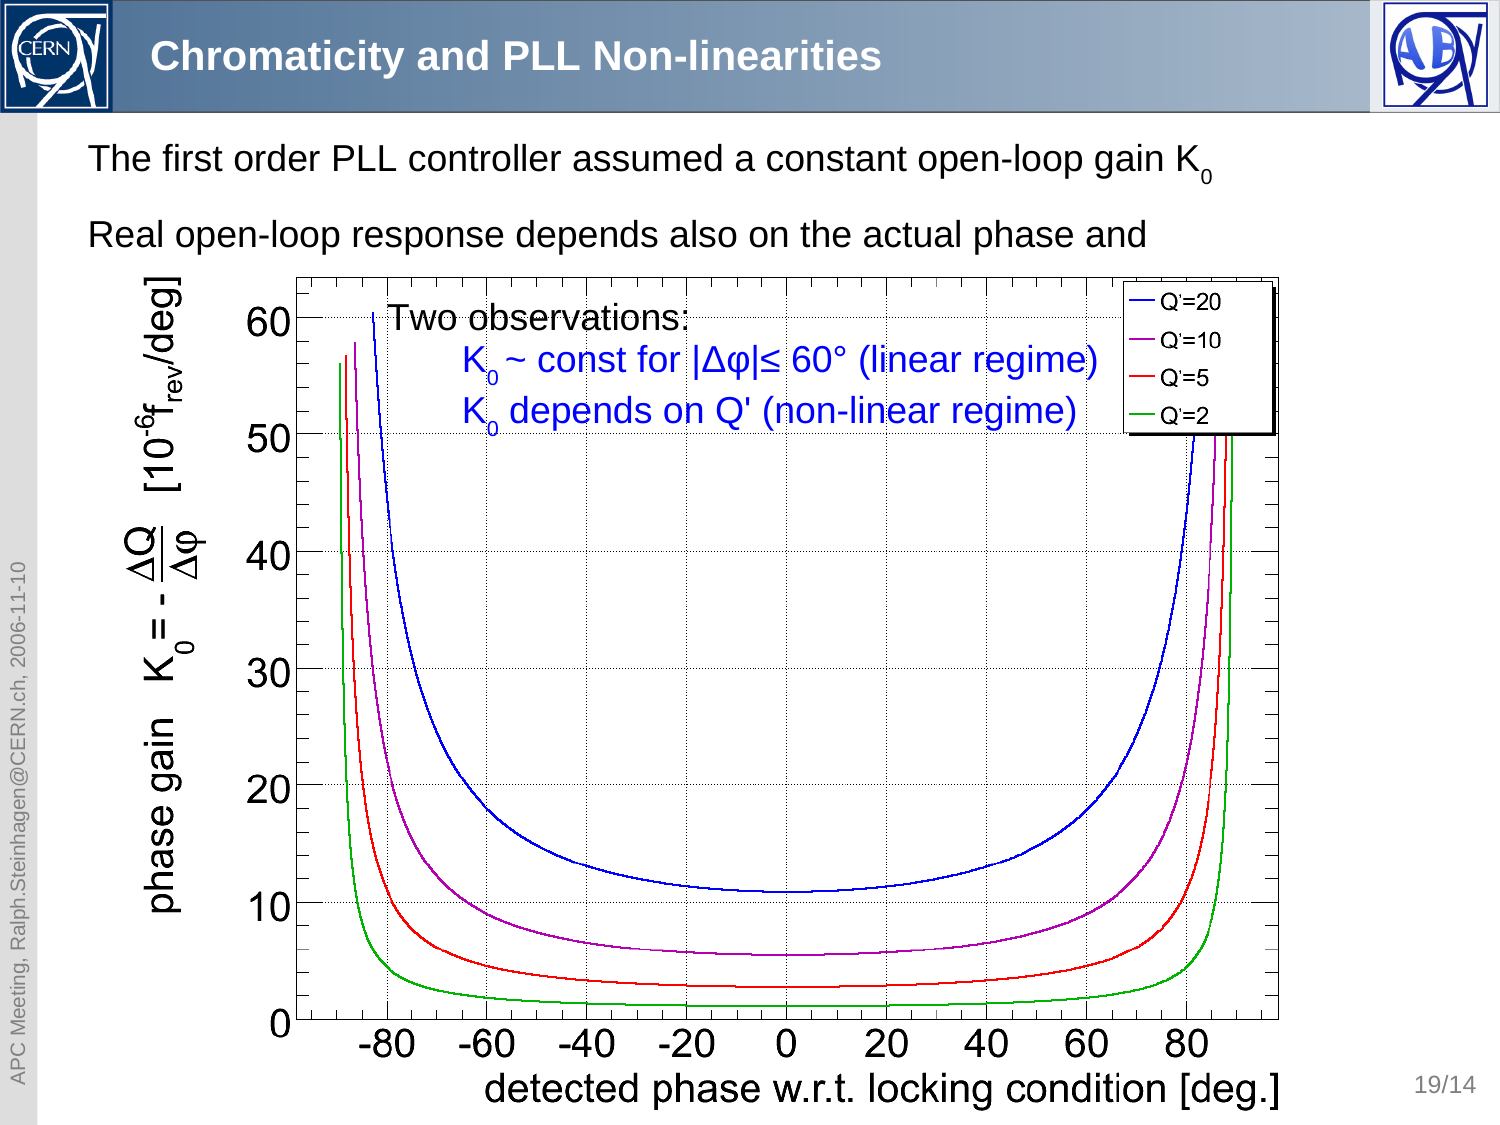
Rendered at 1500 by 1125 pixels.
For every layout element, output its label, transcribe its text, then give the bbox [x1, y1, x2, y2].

picture [0, 0, 113, 113]
picture [118, 260, 1301, 1123]
title Chromaticity and PLL Non-linearities [150, 0, 1201, 113]
list The first order PLL controller assumed a constant open-loop gain K0 Real open-loop response depends also on the actual phase and [87, 137, 1438, 1030]
text_box Two observations: K0 ~ const for |Δφ|≤ 60° (linear regime) K0 depends on Q' (non-linear regime) [372, 289, 1158, 491]
picture [1382, 1, 1489, 108]
